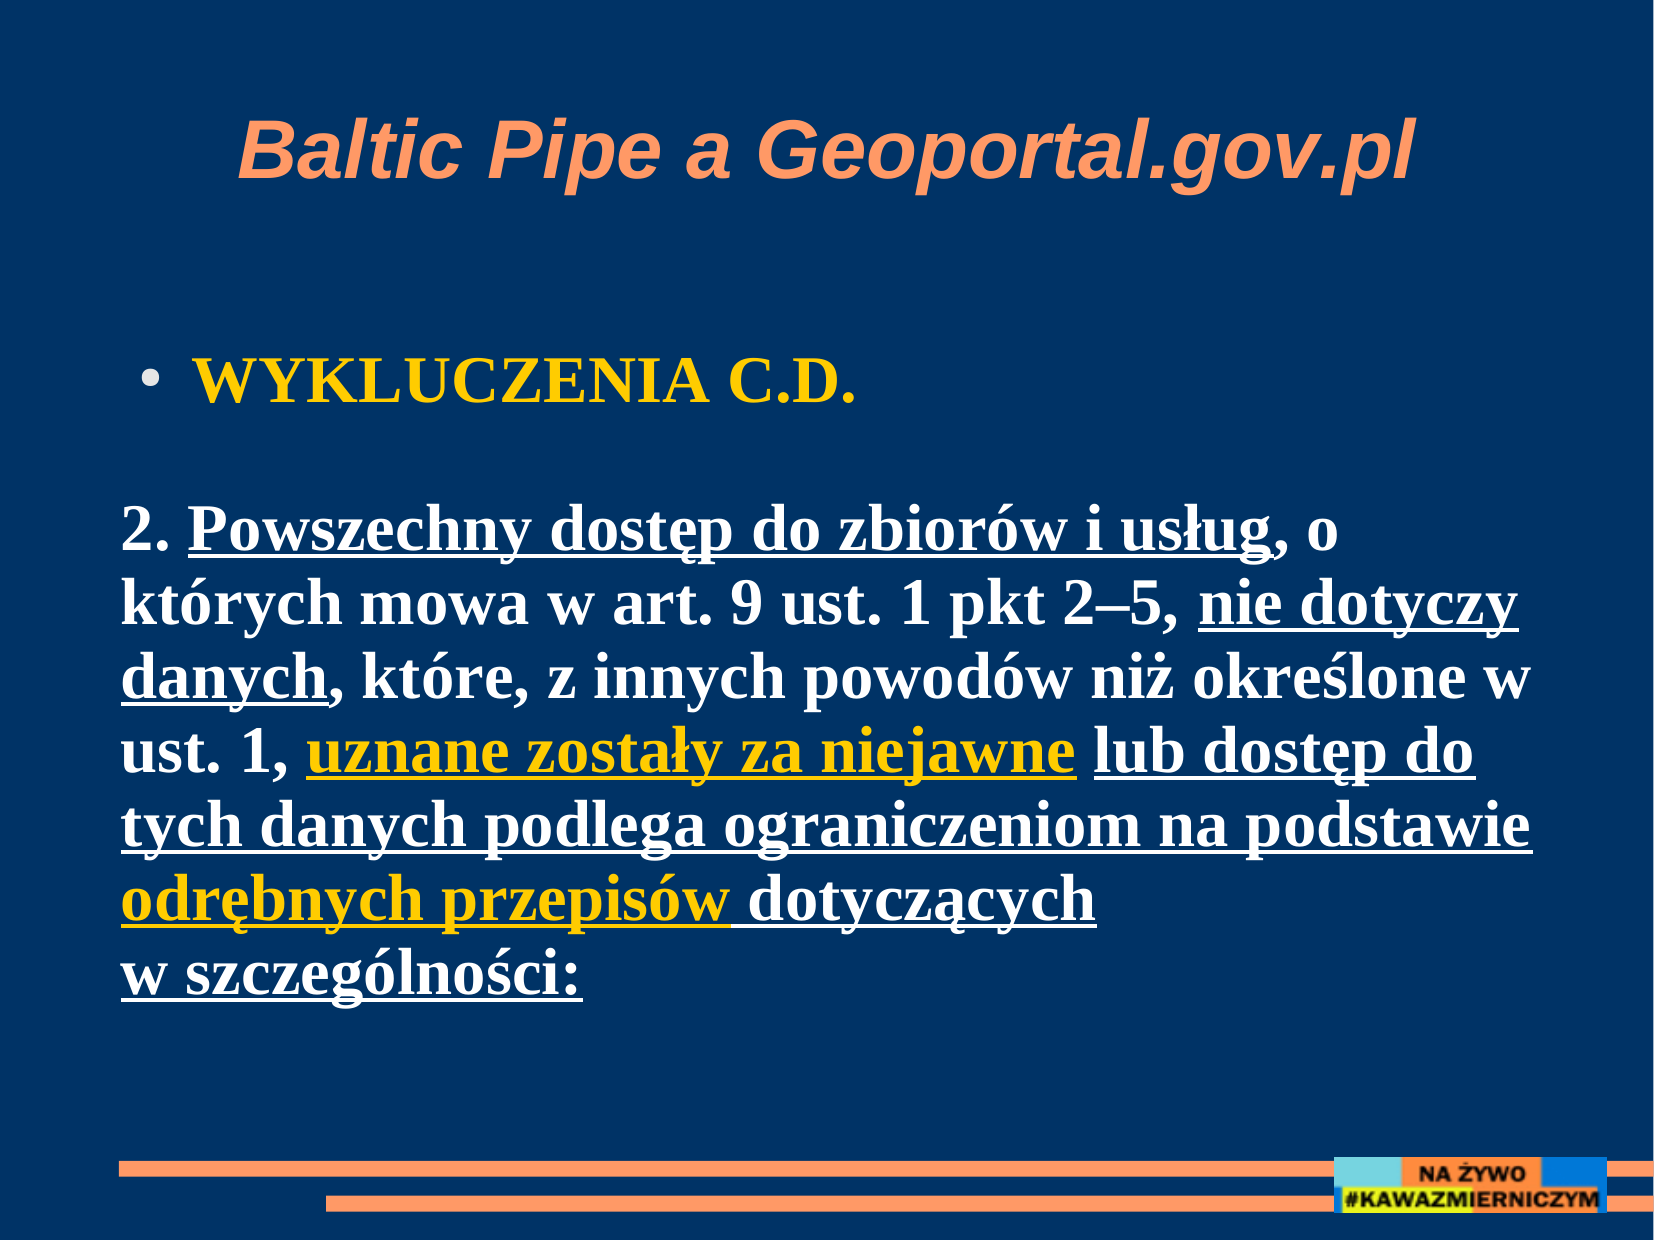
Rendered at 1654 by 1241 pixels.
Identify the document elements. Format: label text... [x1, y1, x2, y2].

title Baltic Pipe a Geoportal.gov.pl [121, 46, 1534, 254]
picture [1334, 1157, 1607, 1213]
list WYKLUCZENIA C.D. 2. Powszechny dostęp do zbiorów i usług, o których mowa w art. 9 ust. 1 pkt 2–5, nie dotyczy danych, które, z innych powodów niż określone w ust. 1, uznane zostały za niejawne lub dostęp do tych danych podlega ograniczeniom na podstawie odrębnych przepisów dotyczących w szczególności: [120, 342, 1560, 1023]
